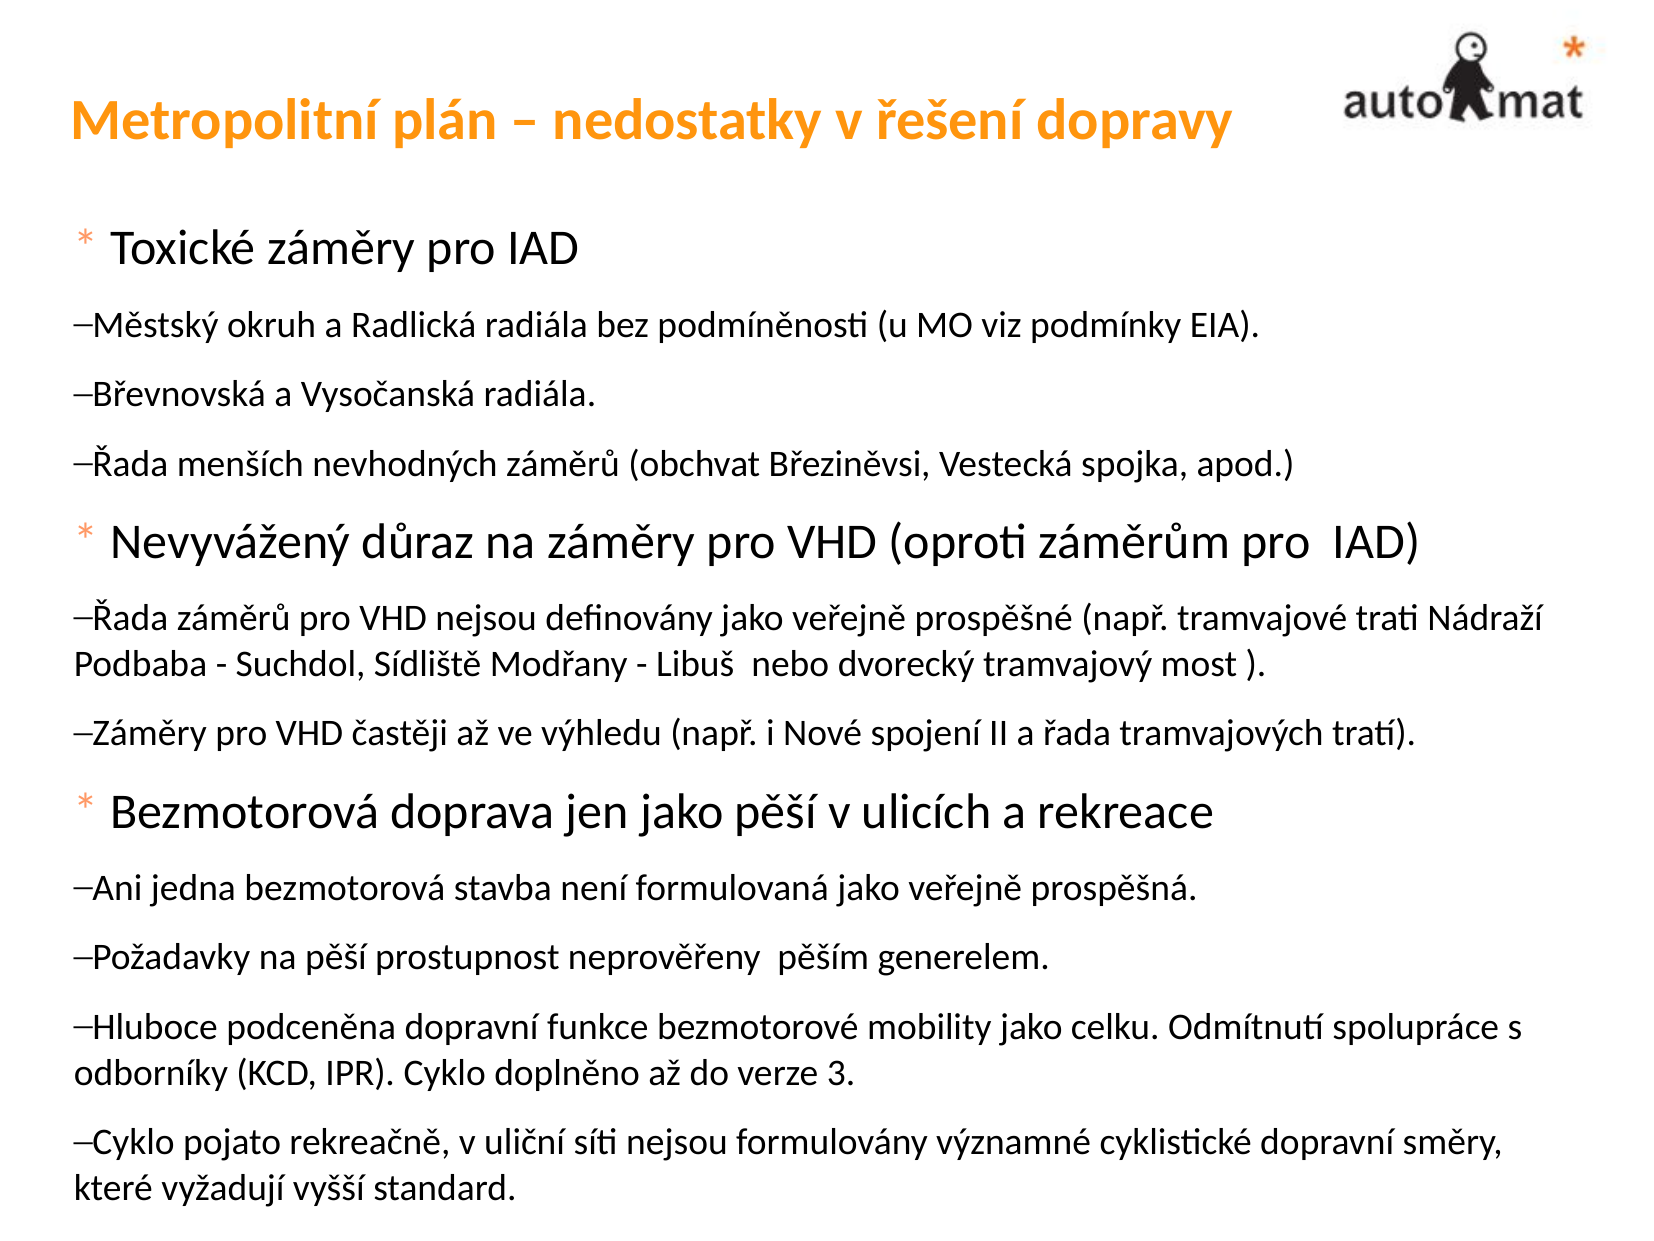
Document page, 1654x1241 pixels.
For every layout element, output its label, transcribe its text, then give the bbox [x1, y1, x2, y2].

text_box * Toxické záměry pro IAD Městský okruh a Radlická radiála bez podmíněnosti (u MO viz podmínky EIA). Břevnovská a Vysočanská radiála. Řada menších nevhodných záměrů (obchvat Březiněvsi, Vestecká spojka, apod.) * Nevyvážený důraz na záměry pro VHD (oproti záměrům pro IAD) Řada záměrů pro VHD nejsou definovány jako veřejně prospěšné (např. tramvajové trati Nádraží Podbaba - Suchdol, Sídliště Modřany - Libuš nebo dvorecký tramvajový most ). Záměry pro VHD častěji až ve výhledu (např. i Nové spojení II a řada tramvajových tratí). * Bezmotorová doprava jen jako pěší v ulicích a rekreace Ani jedna bezmotorová stavba není formulovaná jako veřejně prospěšná. Požadavky na pěší prostupnost neprověřeny pěším generelem. Hluboce podceněna dopravní funkce bezmotorové mobility jako celku. Odmítnutí spolupráce s odborníky (KCD, IPR). Cyklo doplněno až do verze 3. Cyklo pojato rekreačně, v uliční síti nejsou formulovány významné cyklistické dopravní směry, které vyžadují vyšší standard. [59, 206, 1571, 1181]
picture [1300, 0, 1636, 151]
text_box Metropolitní plán – nedostatky v řešení dopravy [70, 82, 1536, 206]
